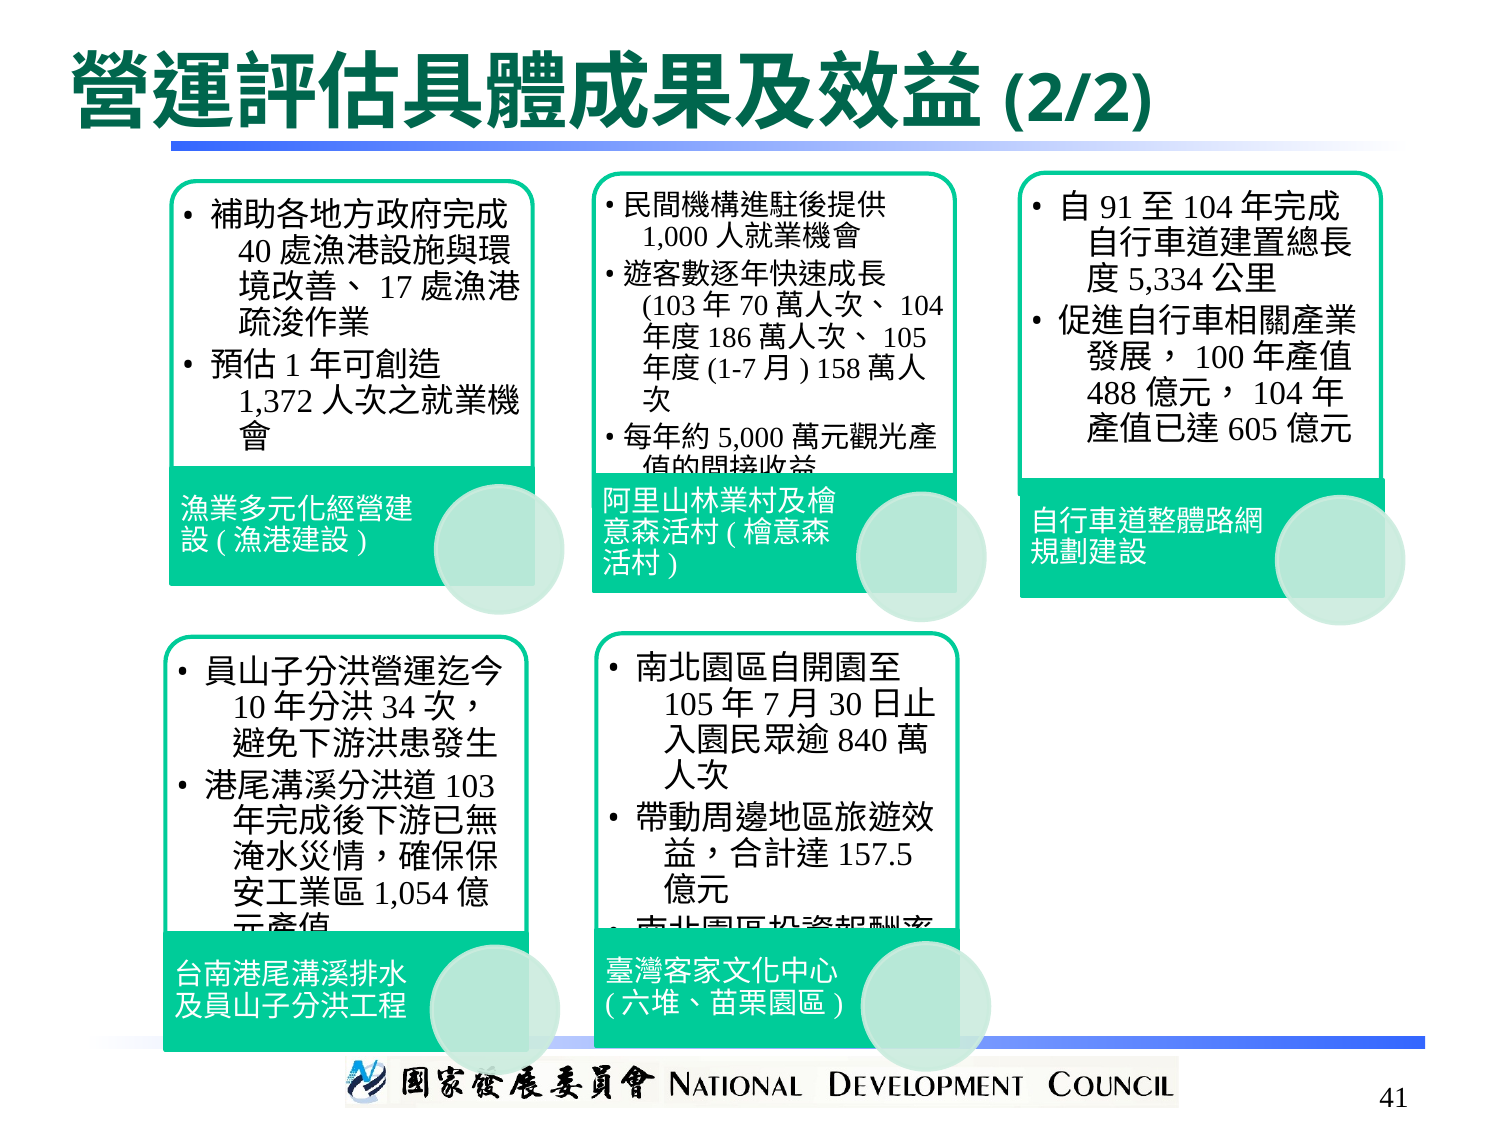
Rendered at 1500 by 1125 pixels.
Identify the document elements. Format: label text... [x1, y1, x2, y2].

text_box 41 [1364, 1070, 1490, 1106]
text_box [858, 493, 985, 621]
text_box [861, 942, 990, 1070]
text_box 民間機構進駐後提供1,000人就業機會 遊客數逐年快速成長(103年70萬人次、104年度186萬人次、105年度(1-7月) 158萬人次 每年約5,000萬元觀光產值的間接收益 [593, 173, 955, 475]
text_box 漁業多元化經營建設(漁港建設) [171, 467, 533, 584]
text_box [436, 486, 563, 613]
text_box 阿里山林業村及檜意森活村(檜意森活村) [593, 475, 955, 592]
text_box 南北園區自開園至105年7月30日止入園民眾逾840萬人次 帶動周邊地區旅遊效益，合計達157.5億元 南北園區投資報酬率1.25% [604, 641, 950, 930]
text_box [609, 636, 945, 641]
text_box 台南港尾溝溪排水及員山子分洪工程 [165, 933, 527, 1050]
title 營運評估具體成果及效益(2/2) [53, 31, 1447, 141]
text_box 員山子分洪營運迄今10年分洪34次，避免下游洪患發生 港尾溝溪分洪道103年完成後下游已無淹水災情，確保保安工業區1,054億元產值 [165, 636, 527, 933]
text_box [1277, 497, 1404, 624]
text_box 臺灣客家文化中心(六堆、苗栗園區) [596, 930, 851, 1046]
text_box 補助各地方政府完成40處漁港設施與環境改善、17處漁港疏浚作業 預估1年可創造1,372人次之就業機會 [171, 181, 533, 467]
text_box [950, 647, 955, 927]
text_box [431, 946, 559, 1074]
text_box [599, 646, 604, 927]
text_box 自91至104年完成自行車道建置總長度5,334公里 促進自行車相關產業發展，100年產值488億元，104年產值已達605億元 [1019, 172, 1381, 495]
text_box 自行車道整體路網規劃建設 [1021, 479, 1383, 596]
